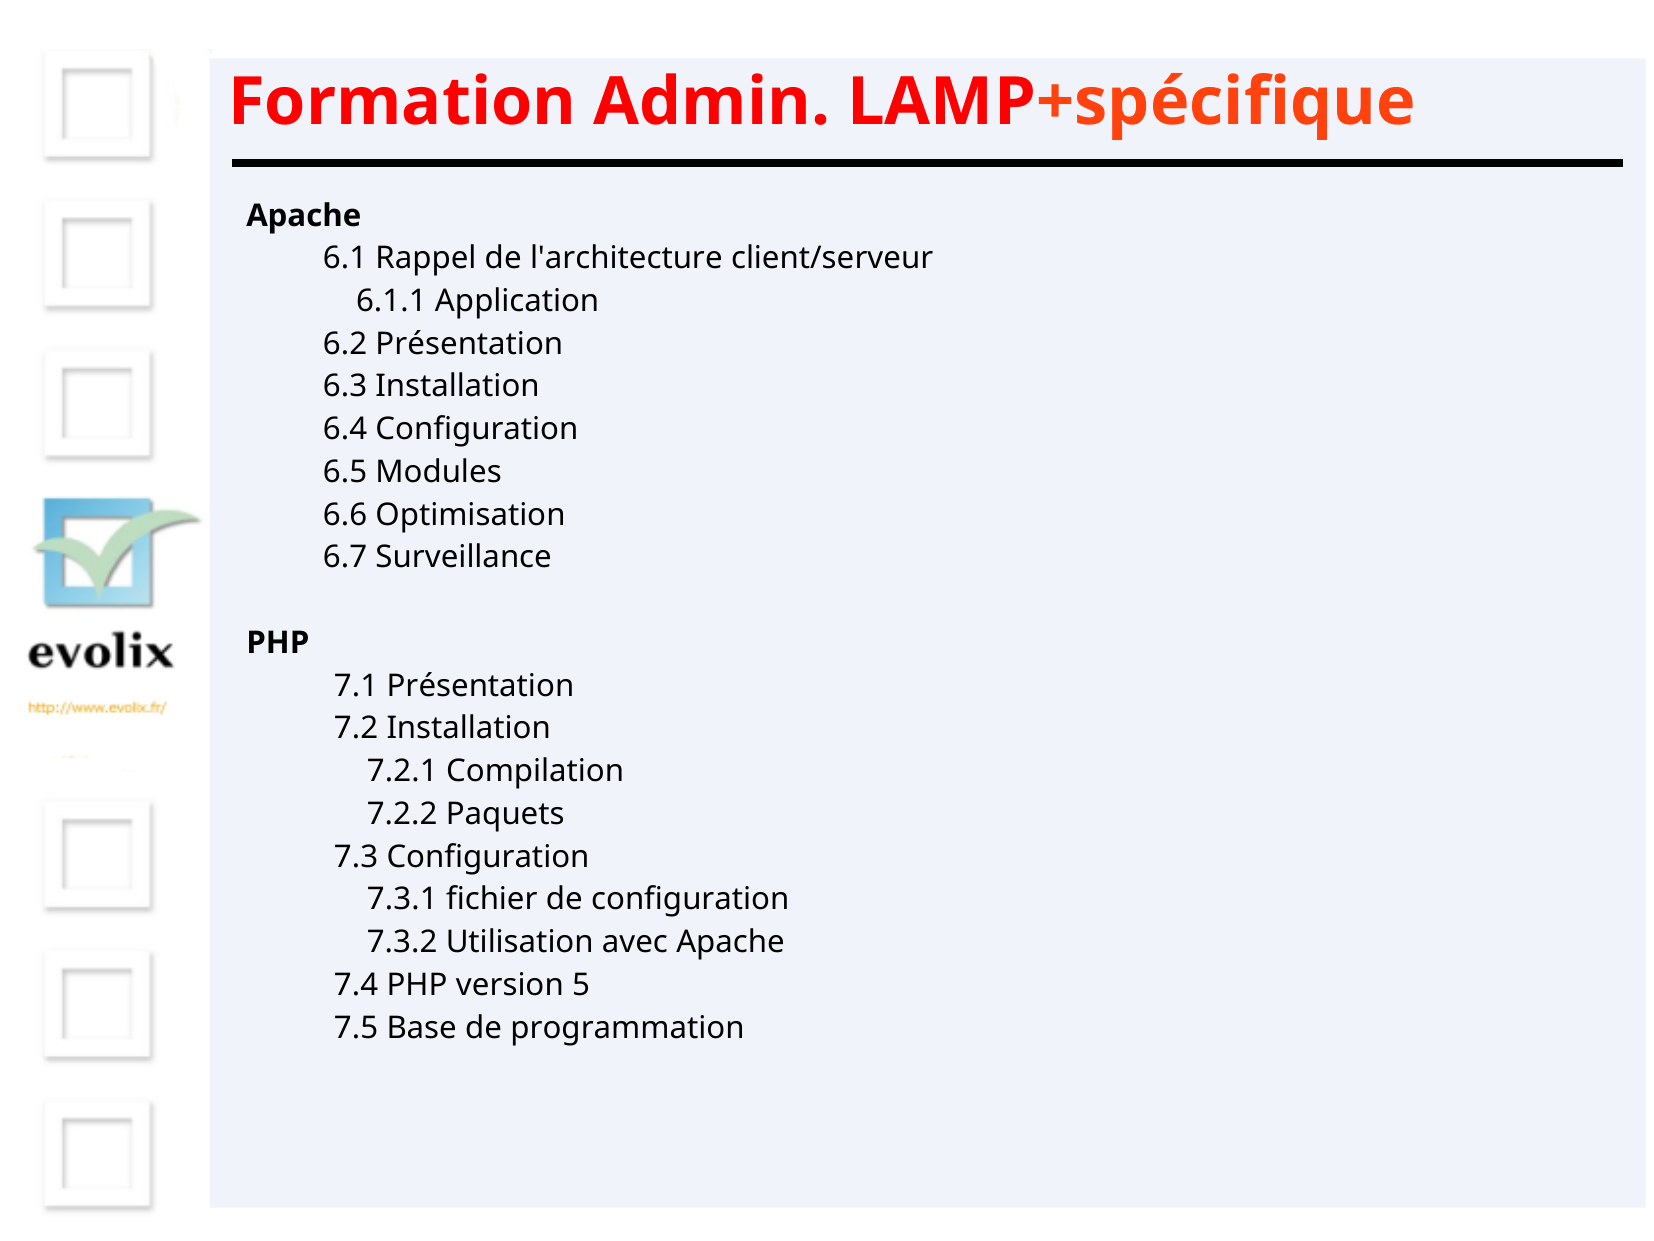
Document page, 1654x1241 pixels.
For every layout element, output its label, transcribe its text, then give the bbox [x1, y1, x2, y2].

title Formation Admin. LAMP+spécifique [228, 36, 1654, 160]
picture [0, 49, 1654, 1218]
text_box Apache 6.1 Rappel de l'architecture client/serveur 6.1.1 Application 6.2 Présentation 6.3 Installation 6.4 Configuration 6.5 Modules 6.6 Optimisation 6.7 Surveillance PHP 7.1 Présentation 7.2 Installation 7.2.1 Compilation 7.2.2 Paquets 7.3 Configuration 7.3.1 fichier de configuration 7.3.2 Utilisation avec Apache 7.4 PHP version 5 7.5 Base de programmation [202, 192, 1628, 1241]
